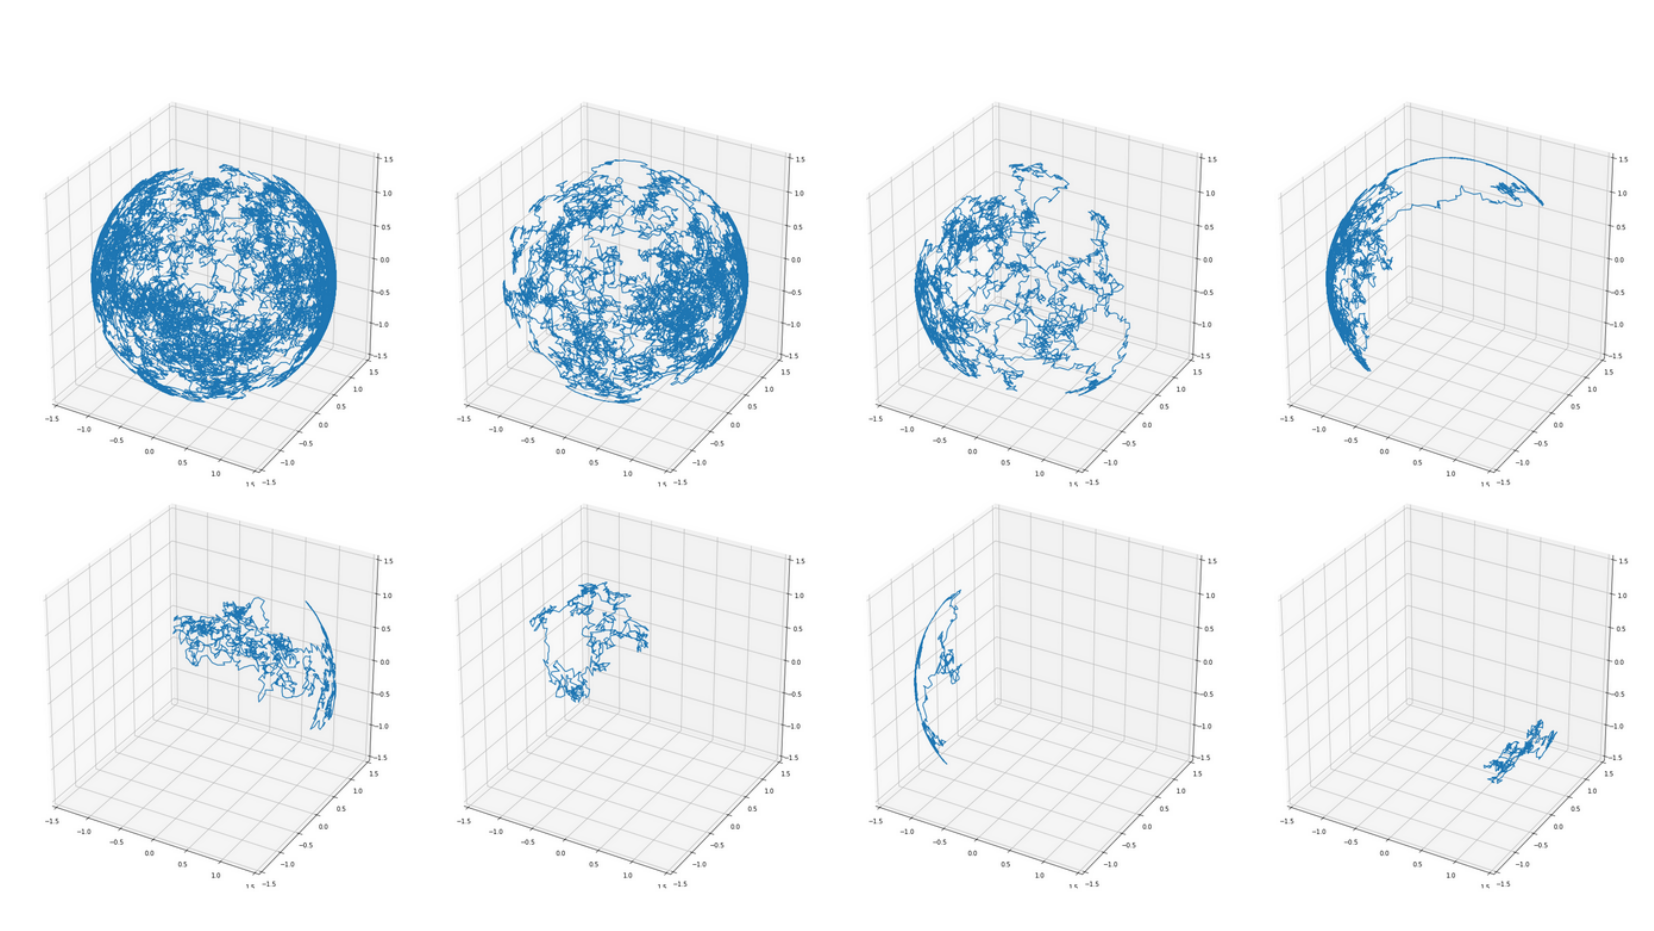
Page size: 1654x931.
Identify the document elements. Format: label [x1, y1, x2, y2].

picture [0, 89, 1642, 901]
